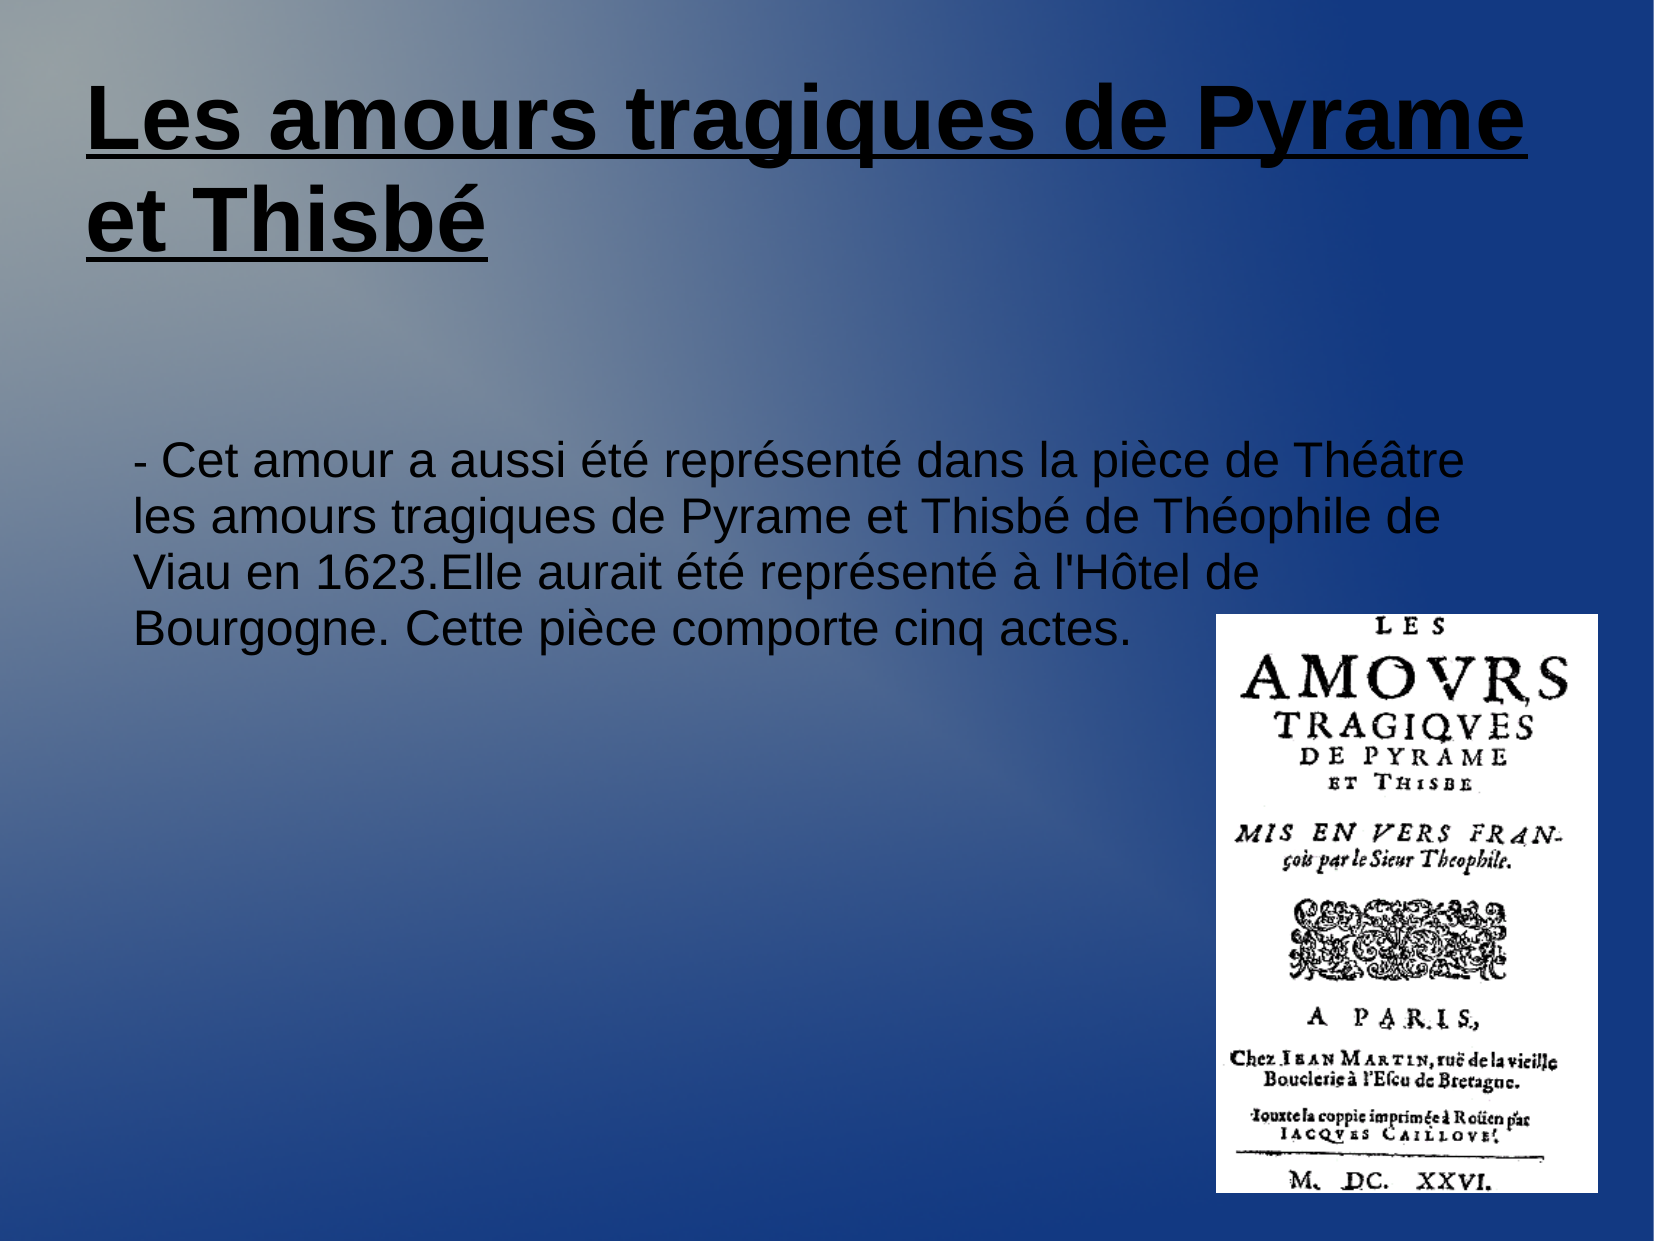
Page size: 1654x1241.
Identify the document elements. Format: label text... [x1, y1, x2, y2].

picture [0, 0, 1654, 1241]
text_box - Cet amour a aussi été représenté dans la pièce de Théâtre les amours tragiques de Pyrame et Thisbé de Théophile de Viau en 1623.Elle aurait été représenté à l'Hôtel de Bourgogne. Cette pièce comporte cinq actes. [118, 425, 1501, 1040]
text_box Les amours tragiques de Pyrame et Thisbé [70, 59, 1642, 321]
